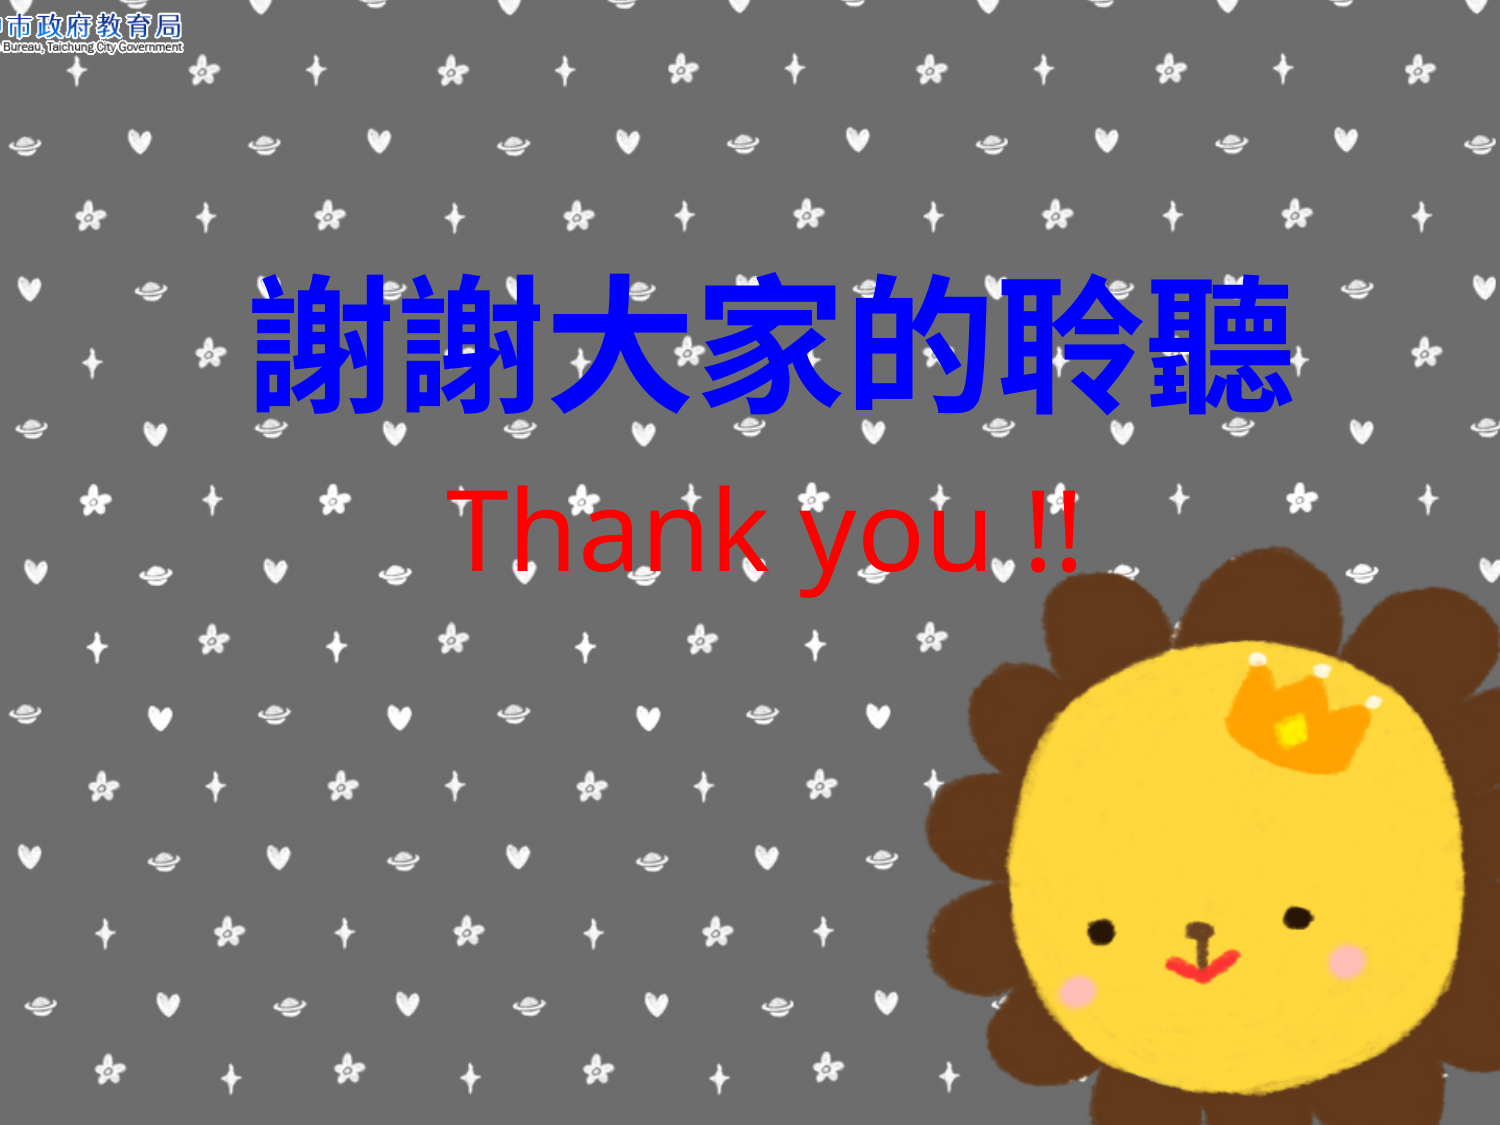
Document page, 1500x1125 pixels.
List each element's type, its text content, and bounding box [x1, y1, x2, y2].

text_box 謝謝大家的聆聽 Thank you !! [230, 243, 1340, 728]
picture [0, 0, 1500, 1125]
